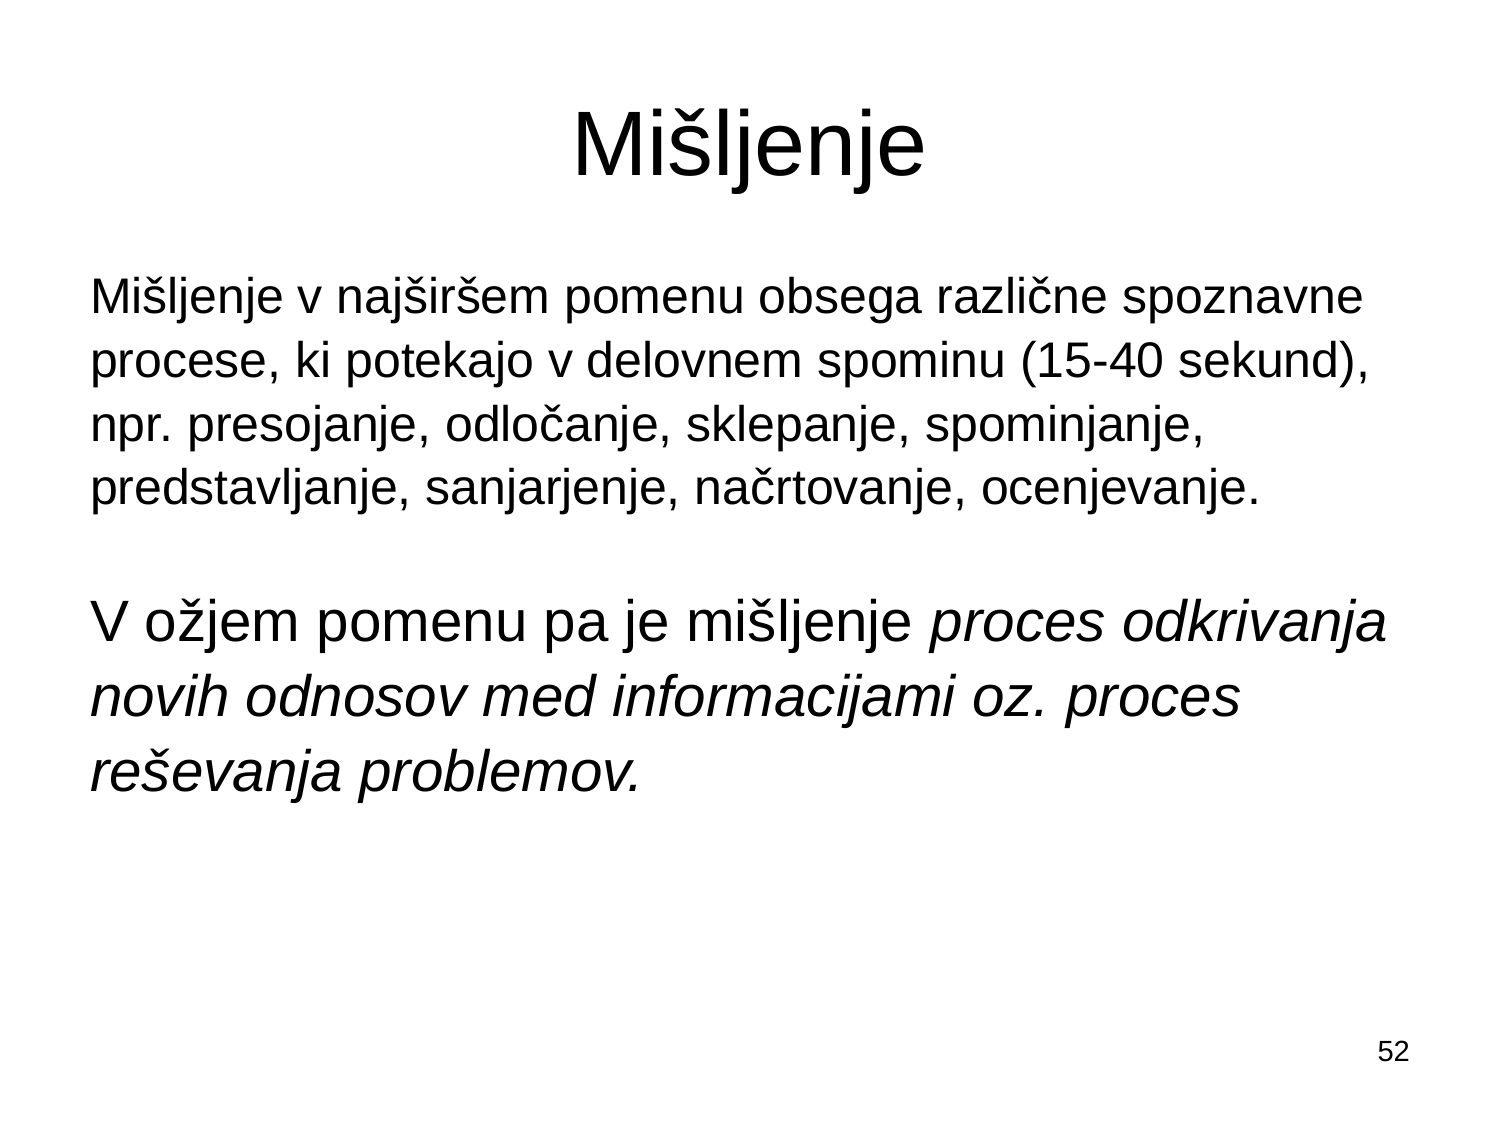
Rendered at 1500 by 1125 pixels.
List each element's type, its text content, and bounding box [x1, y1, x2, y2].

slide_number <number> [1074, 1024, 1425, 1103]
title Mišljenje [75, 45, 1425, 233]
list Mišljenje v najširšem pomenu obsega različne spoznavne procese, ki potekajo v delovnem spominu (15-40 sekund), npr. presojanje, odločanje, sklepanje, spominjanje, predstavljanje, sanjarjenje, načrtovanje, ocenjevanje. V ožjem pomenu pa je mišljenje proces odkrivanja novih odnosov med informacijami oz. proces reševanja problemov. [75, 262, 1425, 1005]
